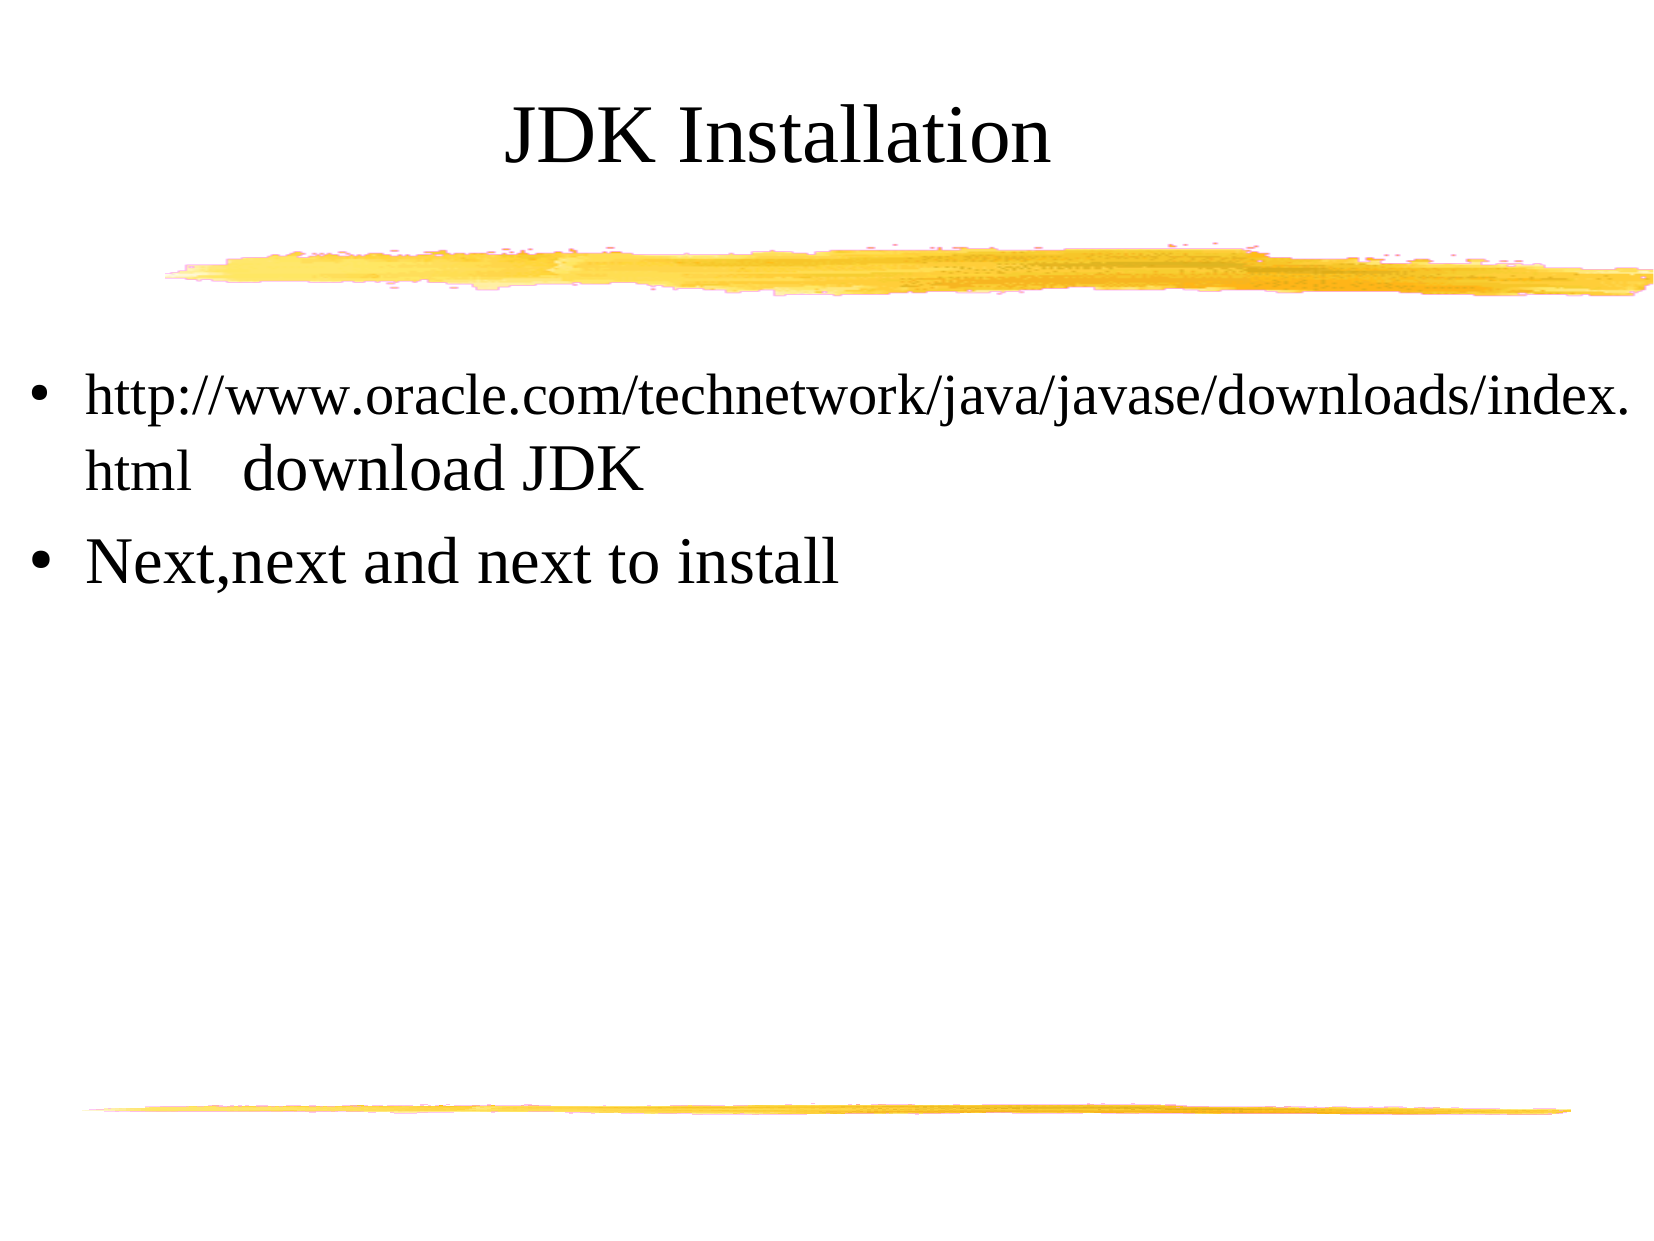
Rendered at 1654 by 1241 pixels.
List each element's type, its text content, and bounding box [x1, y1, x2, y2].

title JDK Installation [76, 28, 1482, 235]
picture [82, 1103, 1571, 1117]
picture [165, 237, 1654, 308]
list http://www.oracle.com/technetwork/java/javase/downloads/index.html download JDK Next,next and next to install [29, 358, 1640, 1103]
